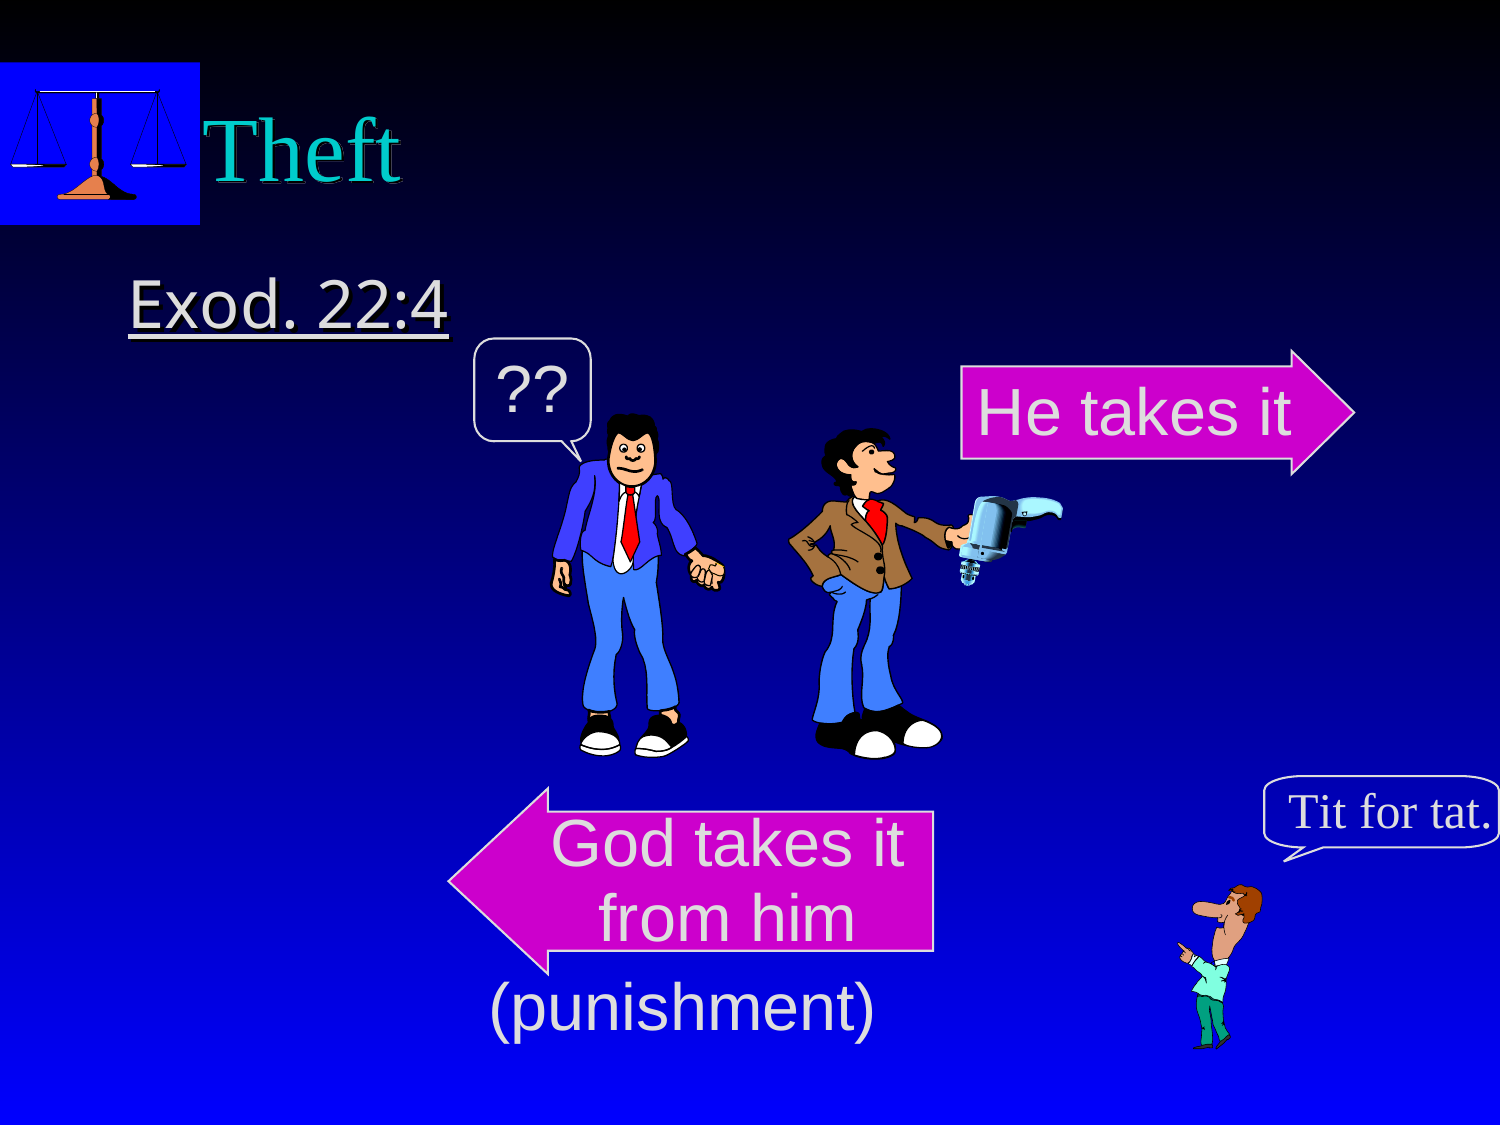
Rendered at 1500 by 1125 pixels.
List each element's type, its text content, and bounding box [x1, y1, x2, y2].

list Exod. 22:4 [112, 249, 1388, 926]
text_box (punishment) [473, 962, 921, 1053]
chart [1176, 884, 1264, 1050]
text_box ?? [474, 338, 591, 442]
chart [549, 412, 1063, 763]
text_box God takes it from him [448, 788, 934, 962]
title Theft [187, 56, 1463, 244]
text_box He takes it [961, 351, 1355, 475]
text_box Tit for tat. [1264, 776, 1499, 862]
